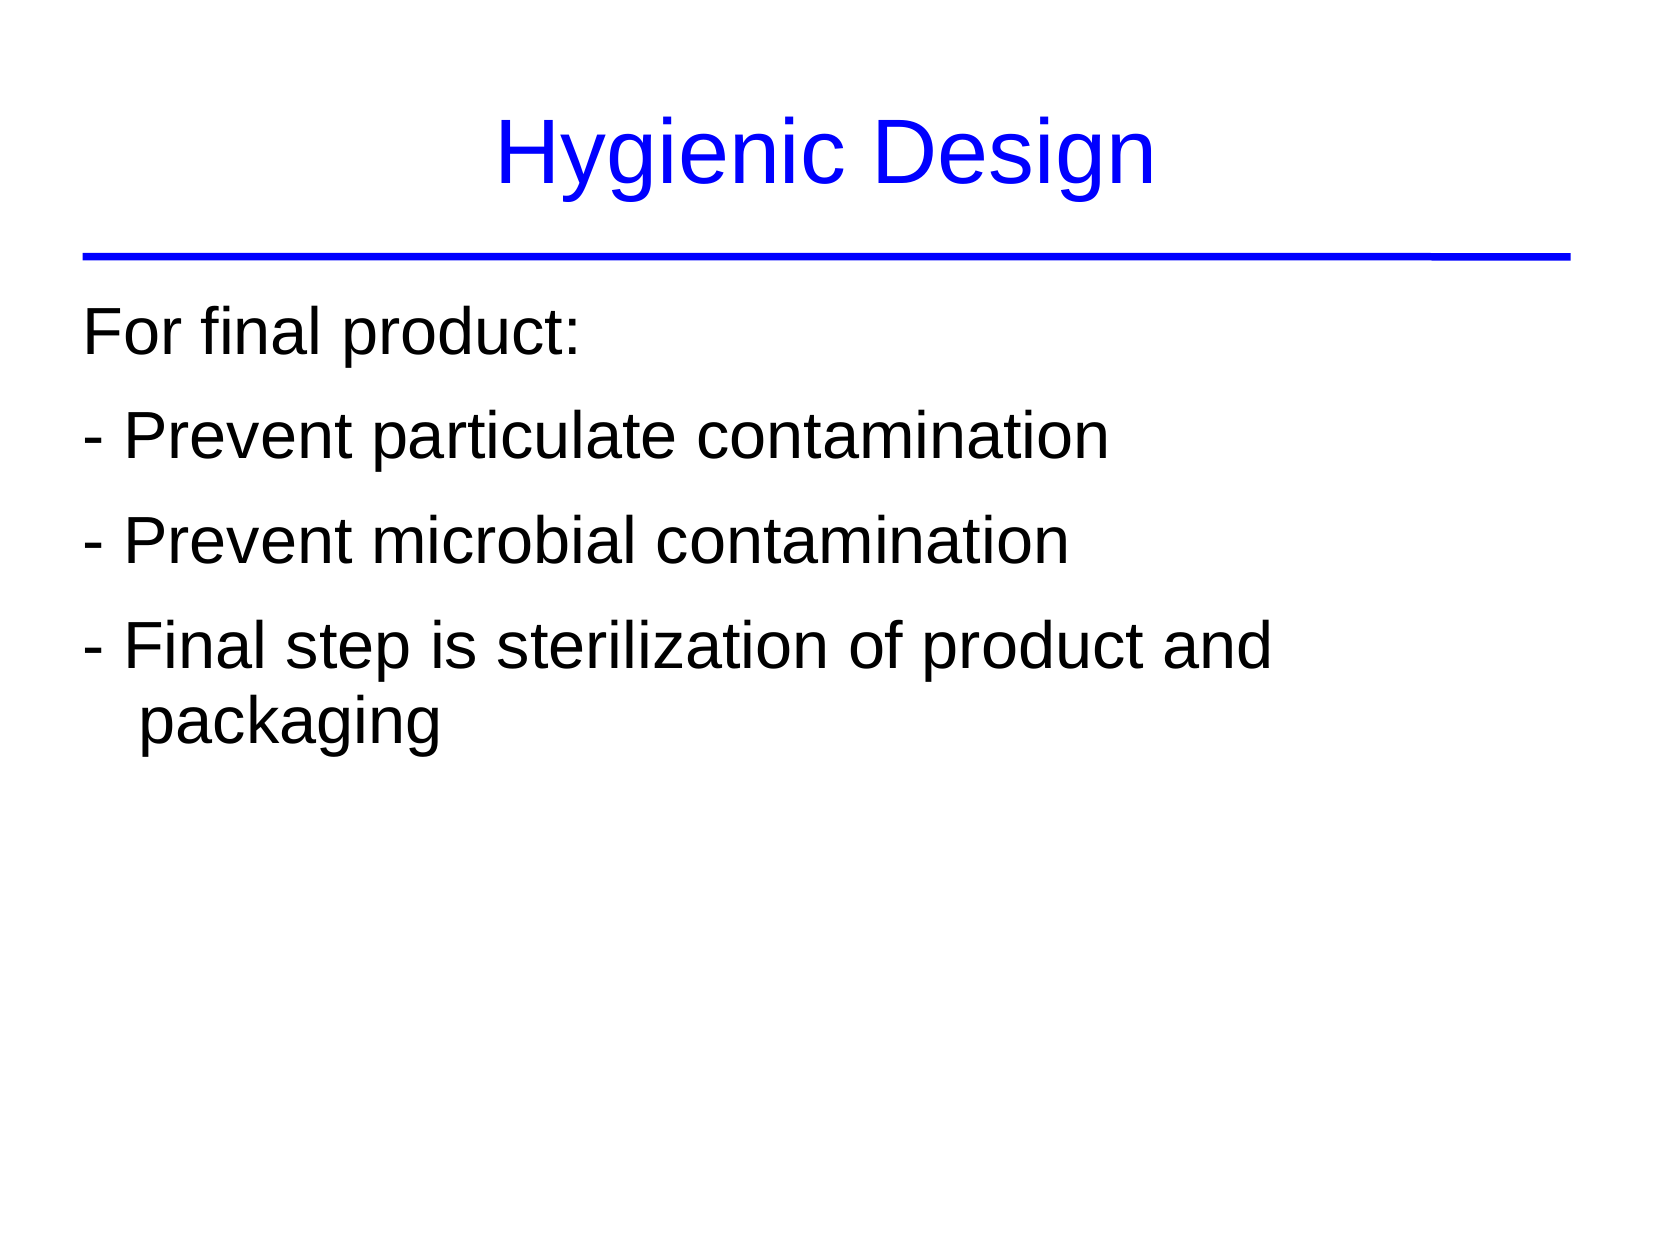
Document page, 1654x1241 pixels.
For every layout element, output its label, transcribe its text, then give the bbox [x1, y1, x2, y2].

list For final product: - Prevent particulate contamination - Prevent microbial contamination - Final step is sterilization of product and packaging [82, 290, 1571, 1009]
title Hygienic Design [82, 49, 1571, 256]
